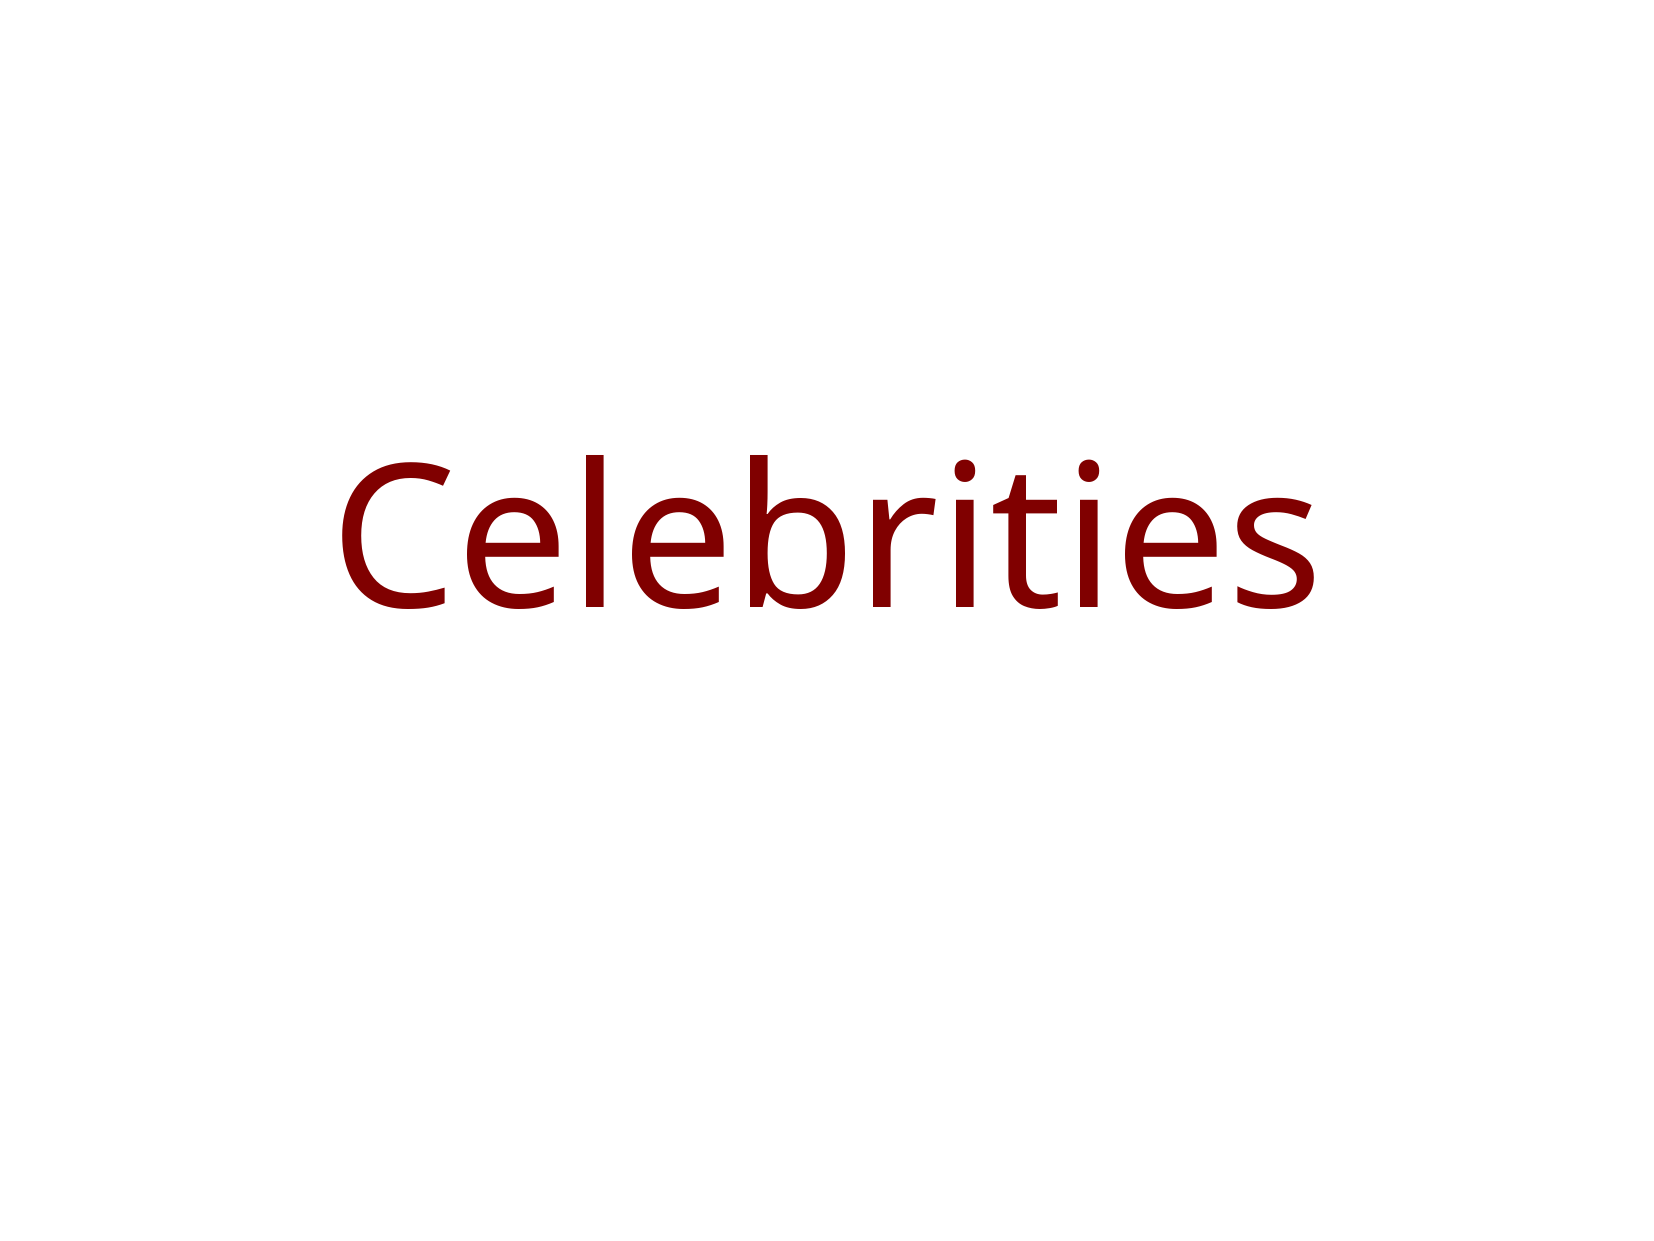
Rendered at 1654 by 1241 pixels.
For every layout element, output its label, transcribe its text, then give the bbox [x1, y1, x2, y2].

subtitle Celebrities [82, 49, 1571, 1010]
